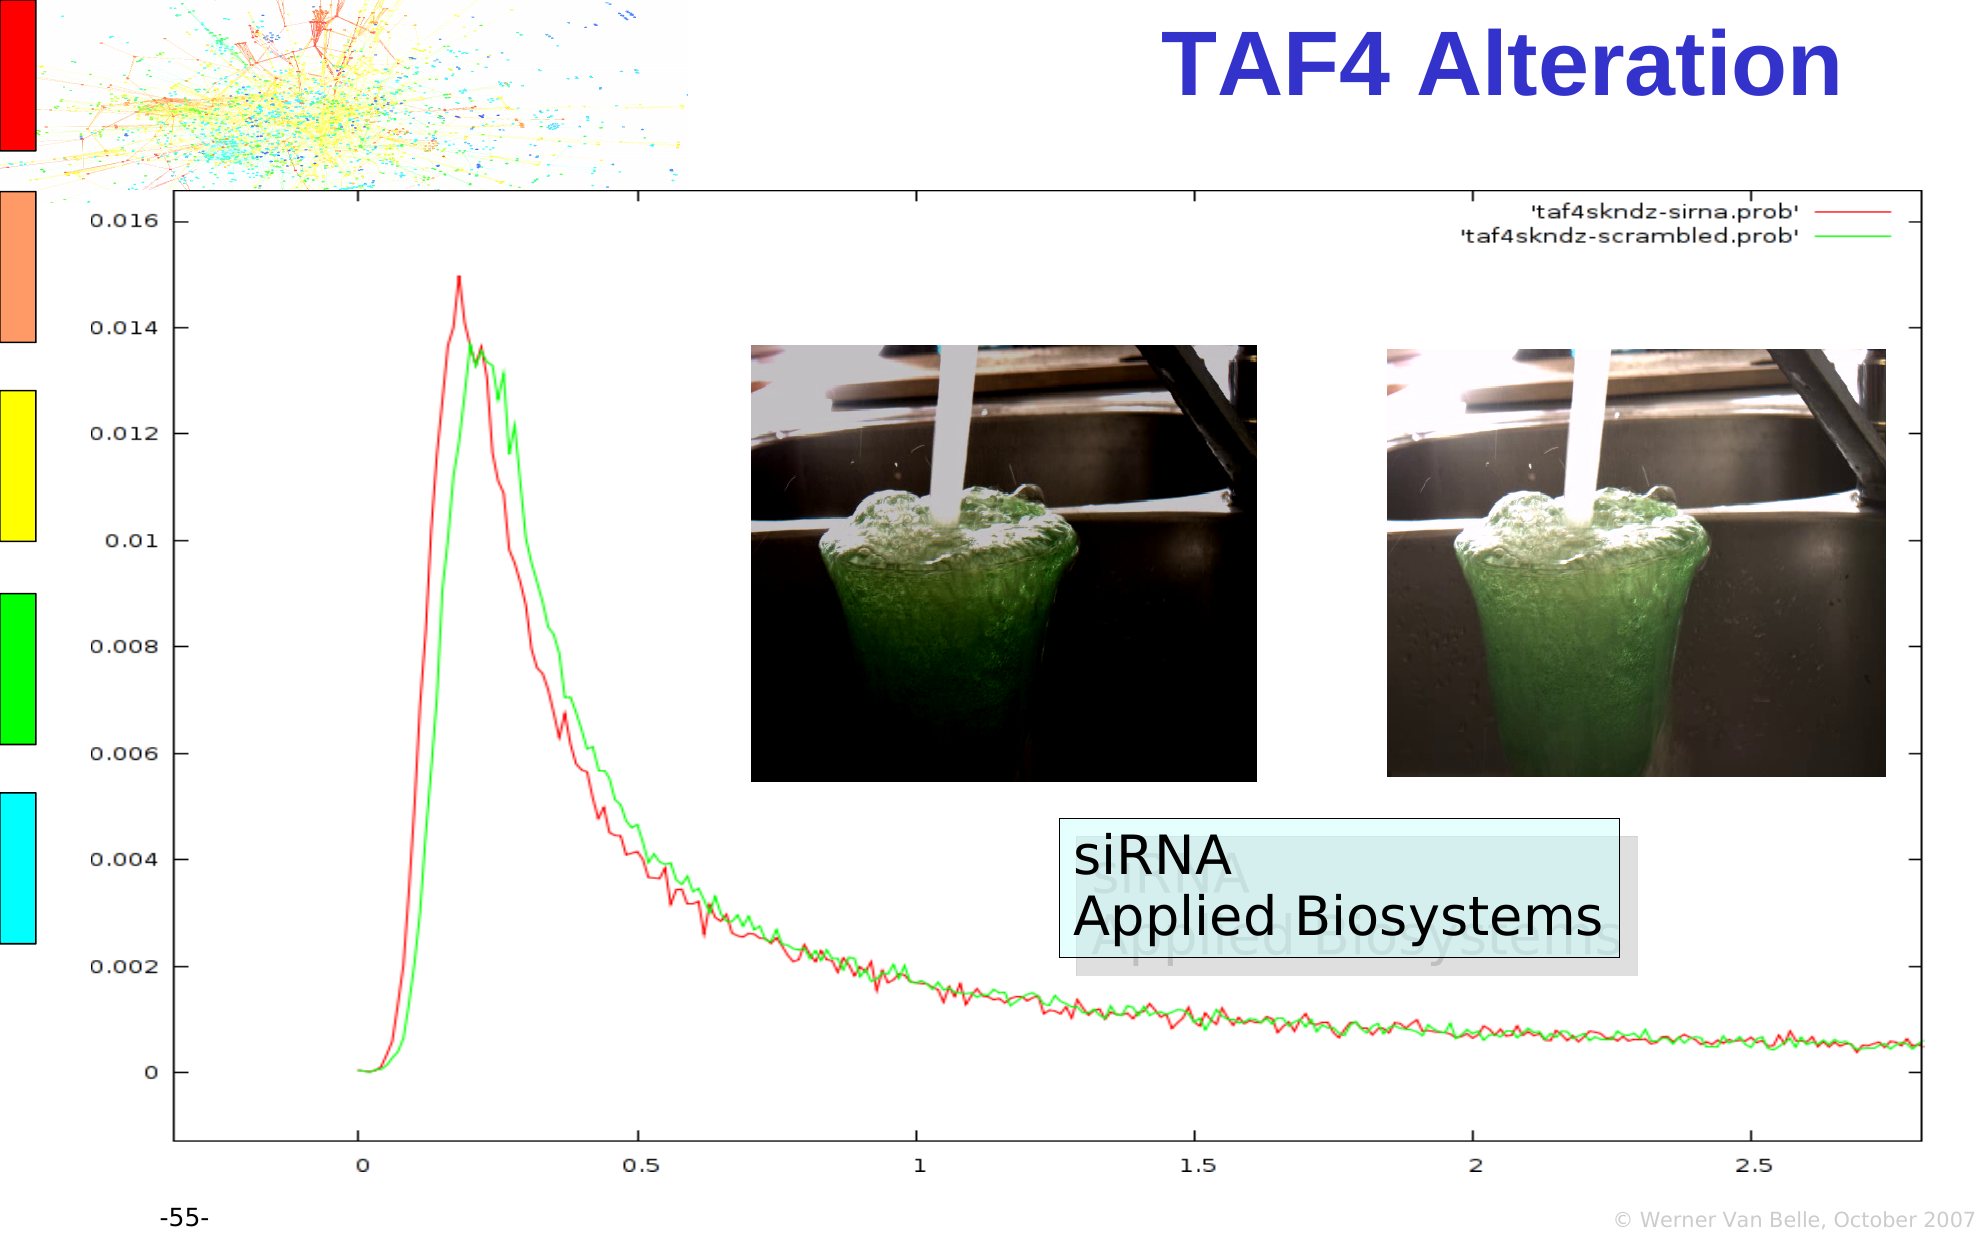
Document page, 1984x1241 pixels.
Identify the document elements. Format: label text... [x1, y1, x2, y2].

list Werner Van Belle, Nina Ånensen, Ingvild Haaland, Øystein Bruserud, Kjell-Arild Høgda, Bjørn Tore Gjertsen; Correlation Analysis of 2Dimensional Gel Electrophoretic Protein Patterns and Biological Variables; BMC Bioinformatics volume 7; nr 198; April 2006 Nina Ånensen, Ingvild Haaland, live D'Santos, Werner Van Belle, Bjørn Tore Gjertsen; Proteomics of p53 in Diagnostics and Therapy of Acute Myeloid Leukemia; Current Pharmaceutical Biotechnology; Bentham Science Publishers Ltd; Volume 7; nr 3; July 2006 Werner Van Belle, Nancy Gerits, Kirsti Jakobsen, Vigdis Brox, Marijke Van Ghelue, Ugo Moens; Confidence Intervals on Microarray Measurements of Differentially Expressed Genes: A Case study on the effects of MK5, TAF4 and FKRP on the Transcriptome; Gene Regulation and Systems Biology, Libertas Academus Press; nr 1; pages 52-72: May 2007 [0, 0, 688, 203]
text_box siRNA Applied Biosystems [1059, 818, 1620, 958]
picture [91, 190, 1925, 1172]
title TAF4 Alteration [151, 7, 1845, 125]
